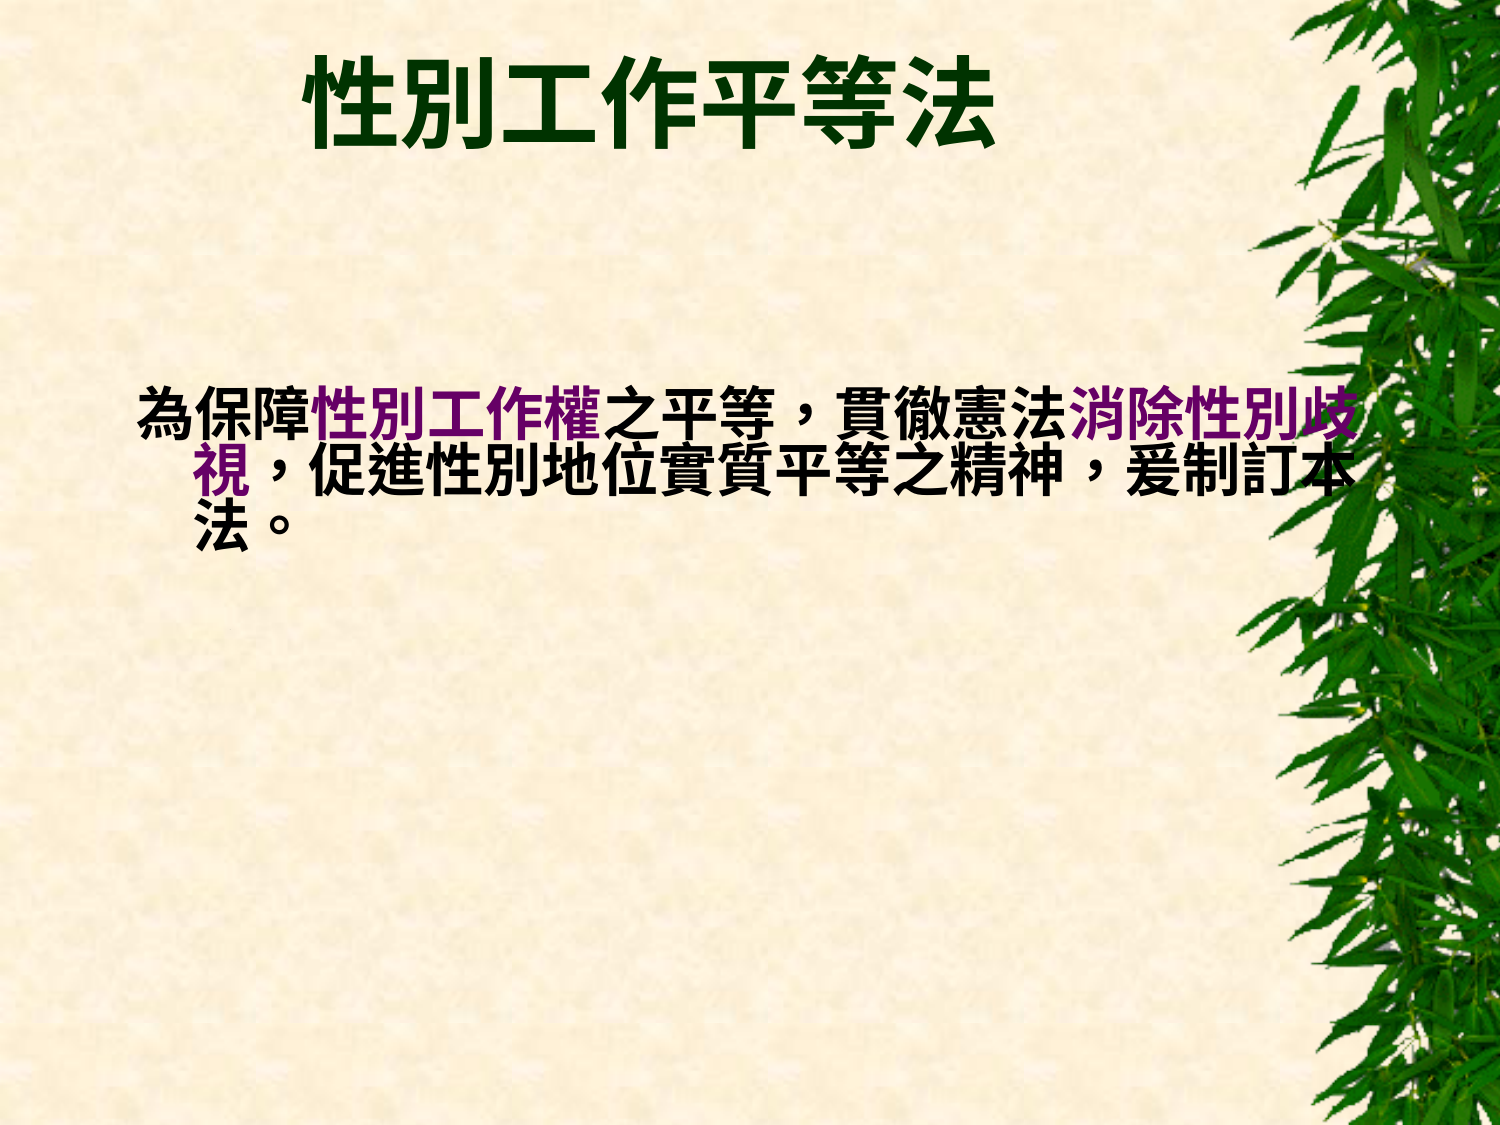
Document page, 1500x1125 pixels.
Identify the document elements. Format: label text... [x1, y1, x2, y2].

title 立法目的 性別工作平等法 [37, 0, 1263, 288]
list 為保障性別工作權之平等，貫徹憲法消除性別歧視，促進性別地位實質平等之精神，爰制訂本法。 [64, 302, 1412, 903]
